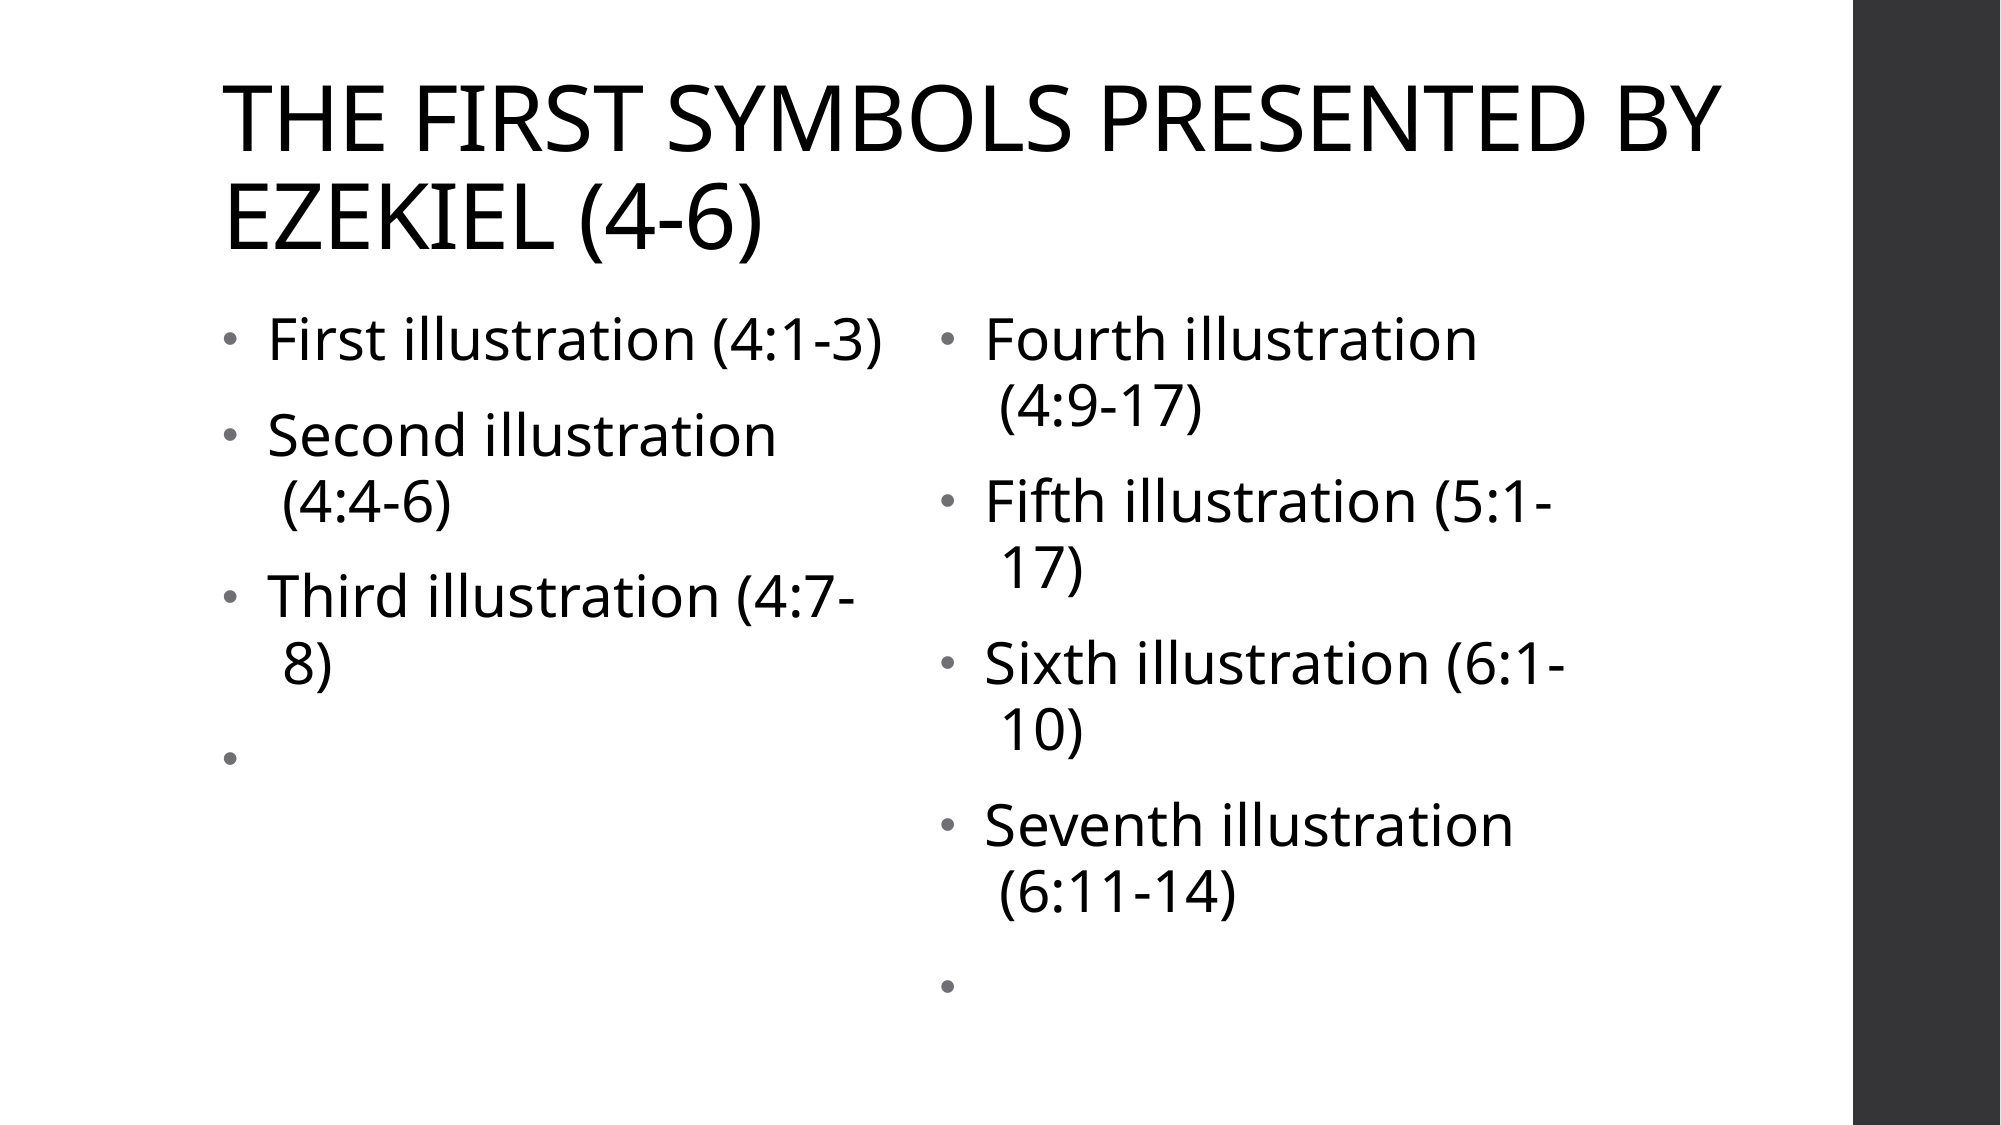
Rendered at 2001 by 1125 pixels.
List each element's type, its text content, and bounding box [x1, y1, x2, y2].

title THE FIRST SYMBOLS PRESENTED BY EZEKIEL (4-6) [206, 60, 1797, 278]
list First illustration (4:1-3) Second illustration (4:4-6) Third illustration (4:7-8) [207, 299, 900, 1014]
list Fourth illustration (4:9-17) Fifth illustration (5:1-17) Sixth illustration (6:1-10) Seventh illustration (6:11-14) [924, 299, 1617, 1014]
